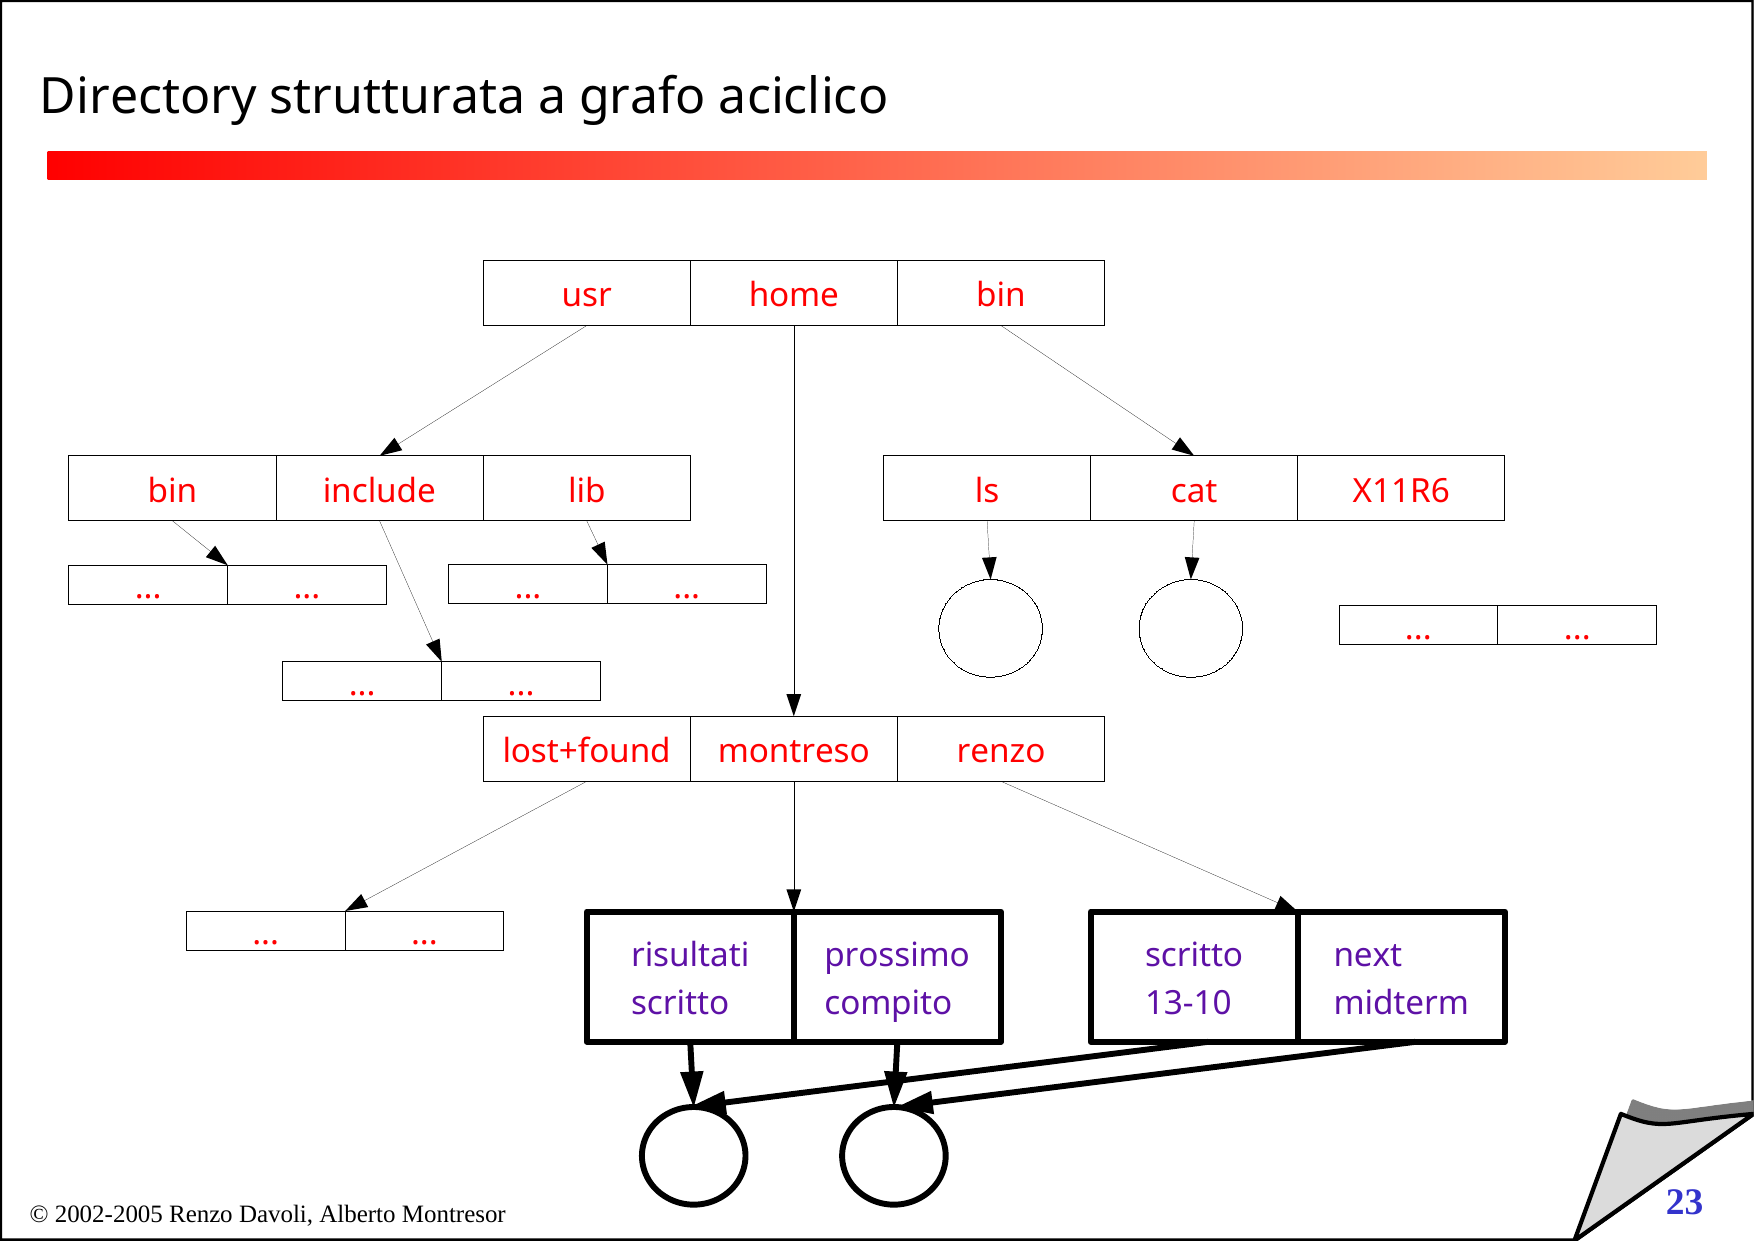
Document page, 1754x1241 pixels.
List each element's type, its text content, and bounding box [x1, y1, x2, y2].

text_box ... [68, 565, 227, 605]
text_box ... [227, 565, 387, 605]
text_box lost+found [483, 716, 690, 782]
text_box risultati scritto [586, 911, 793, 1042]
text_box home [690, 260, 897, 326]
text_box bin [68, 455, 276, 521]
text_box 6-11 [1074, 152, 1078, 179]
text_box ... [1339, 605, 1497, 645]
text_box montreso [690, 716, 897, 782]
text_box include [276, 455, 483, 521]
text_box ... [1497, 605, 1657, 645]
text_box usr [483, 260, 690, 326]
text_box Start [1469, 152, 1474, 179]
text_box ... [345, 911, 504, 951]
text_box lib [483, 455, 691, 521]
text_box cat [1090, 455, 1297, 521]
text_box renzo [897, 716, 1105, 782]
text_box bin [897, 260, 1105, 326]
text_box ... [441, 661, 601, 701]
text_box ... [186, 911, 345, 951]
text_box next midterm [1297, 911, 1505, 1042]
text_box prossimo compito [793, 911, 1001, 1042]
text_box X11R6 [1297, 455, 1505, 521]
text_box ... [448, 564, 607, 604]
text_box scritto 13-10 [1090, 911, 1297, 1042]
title Directory strutturata a grafo aciclico [40, 49, 1713, 144]
text_box ... [607, 564, 767, 604]
text_box ... [282, 661, 441, 701]
text_box ls [883, 455, 1090, 521]
